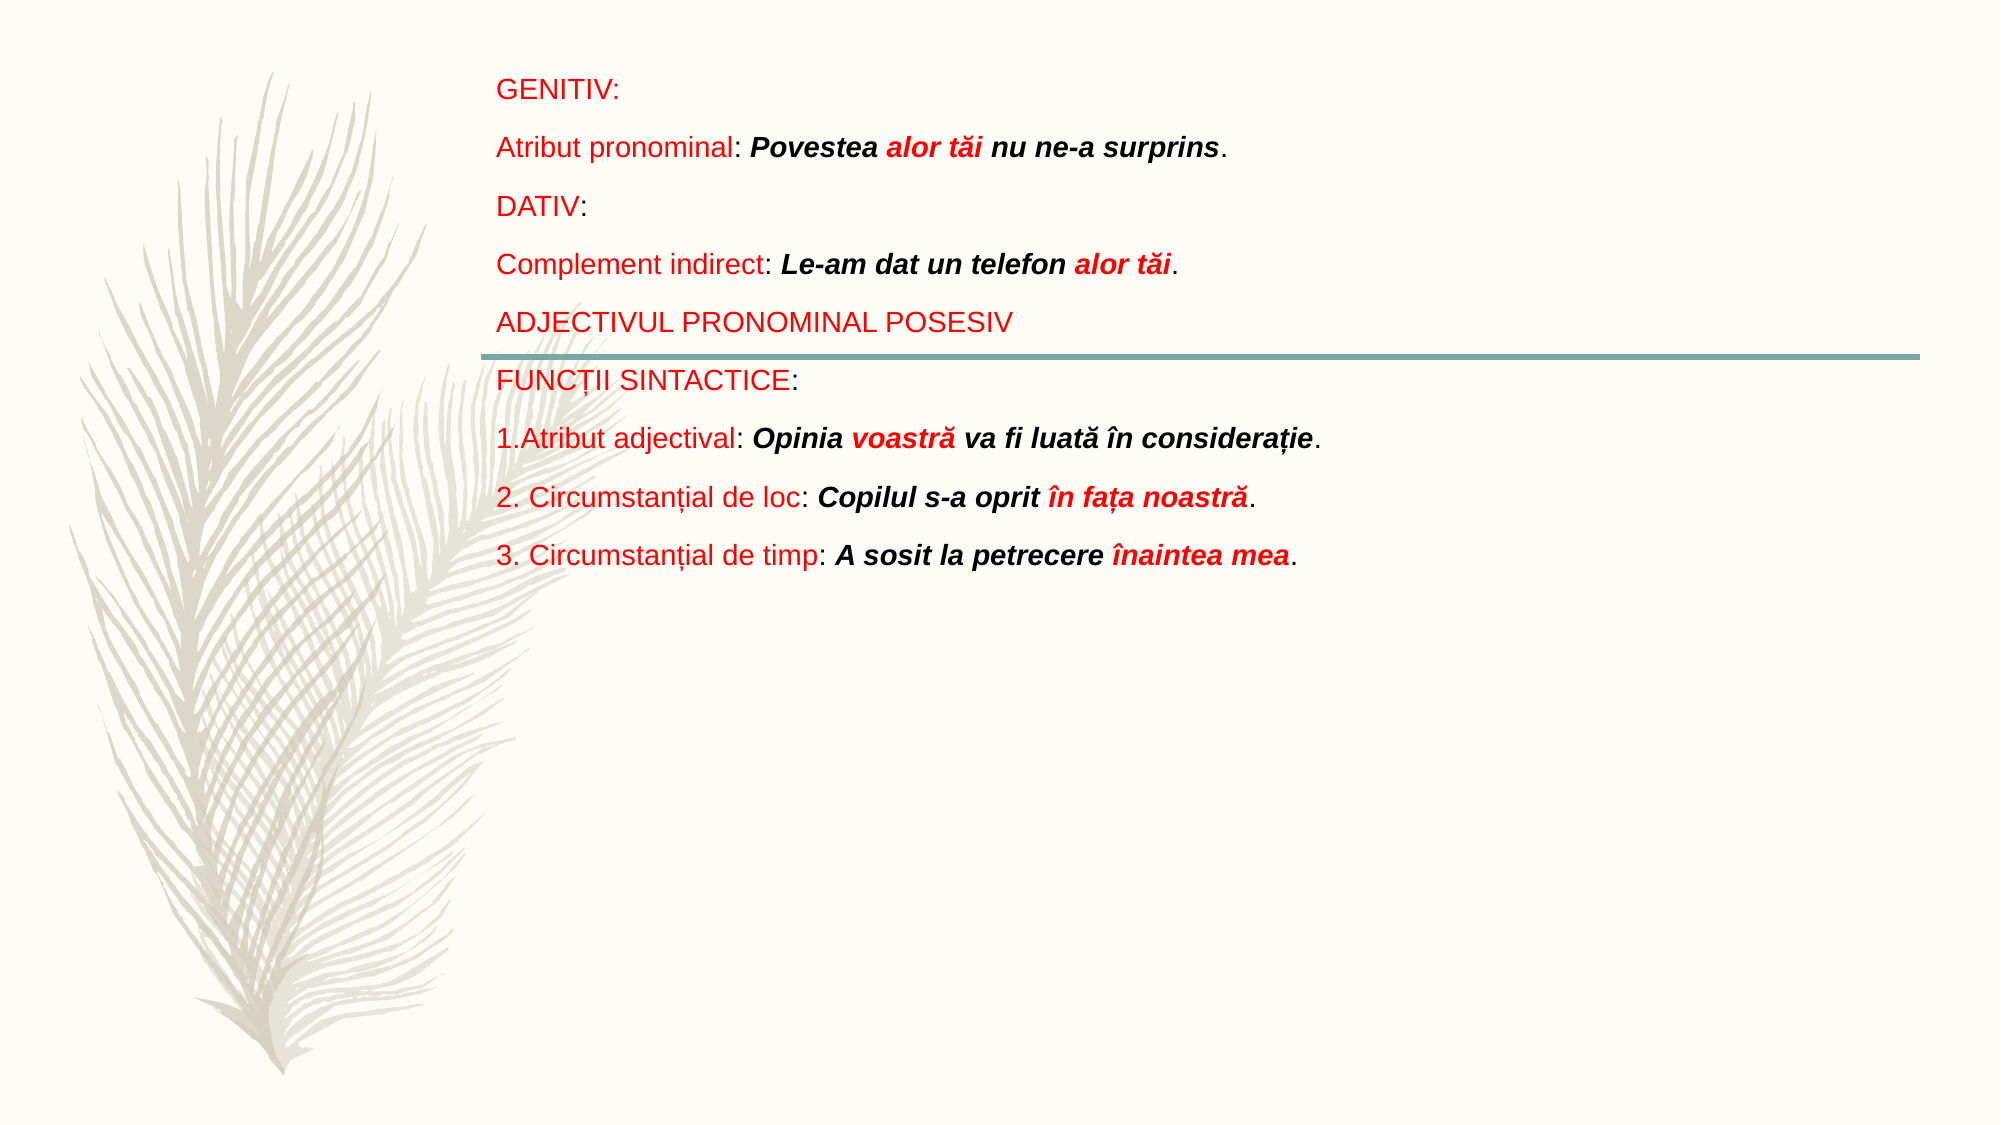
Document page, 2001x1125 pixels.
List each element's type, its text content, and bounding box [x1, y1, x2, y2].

list GENITIV: Atribut pronominal: Povestea alor tăi nu ne-a surprins. DATIV: Complement indirect: Le-am dat un telefon alor tăi. ADJECTIVUL PRONOMINAL POSESIV FUNCȚII SINTACTICE: 1.Atribut adjectival: Opinia voastră va fi luată în considerație. 2. Circumstanțial de loc: Copilul s-a oprit în fața noastră. 3. Circumstanțial de timp: A sosit la petrecere înaintea mea. [481, 59, 1920, 999]
